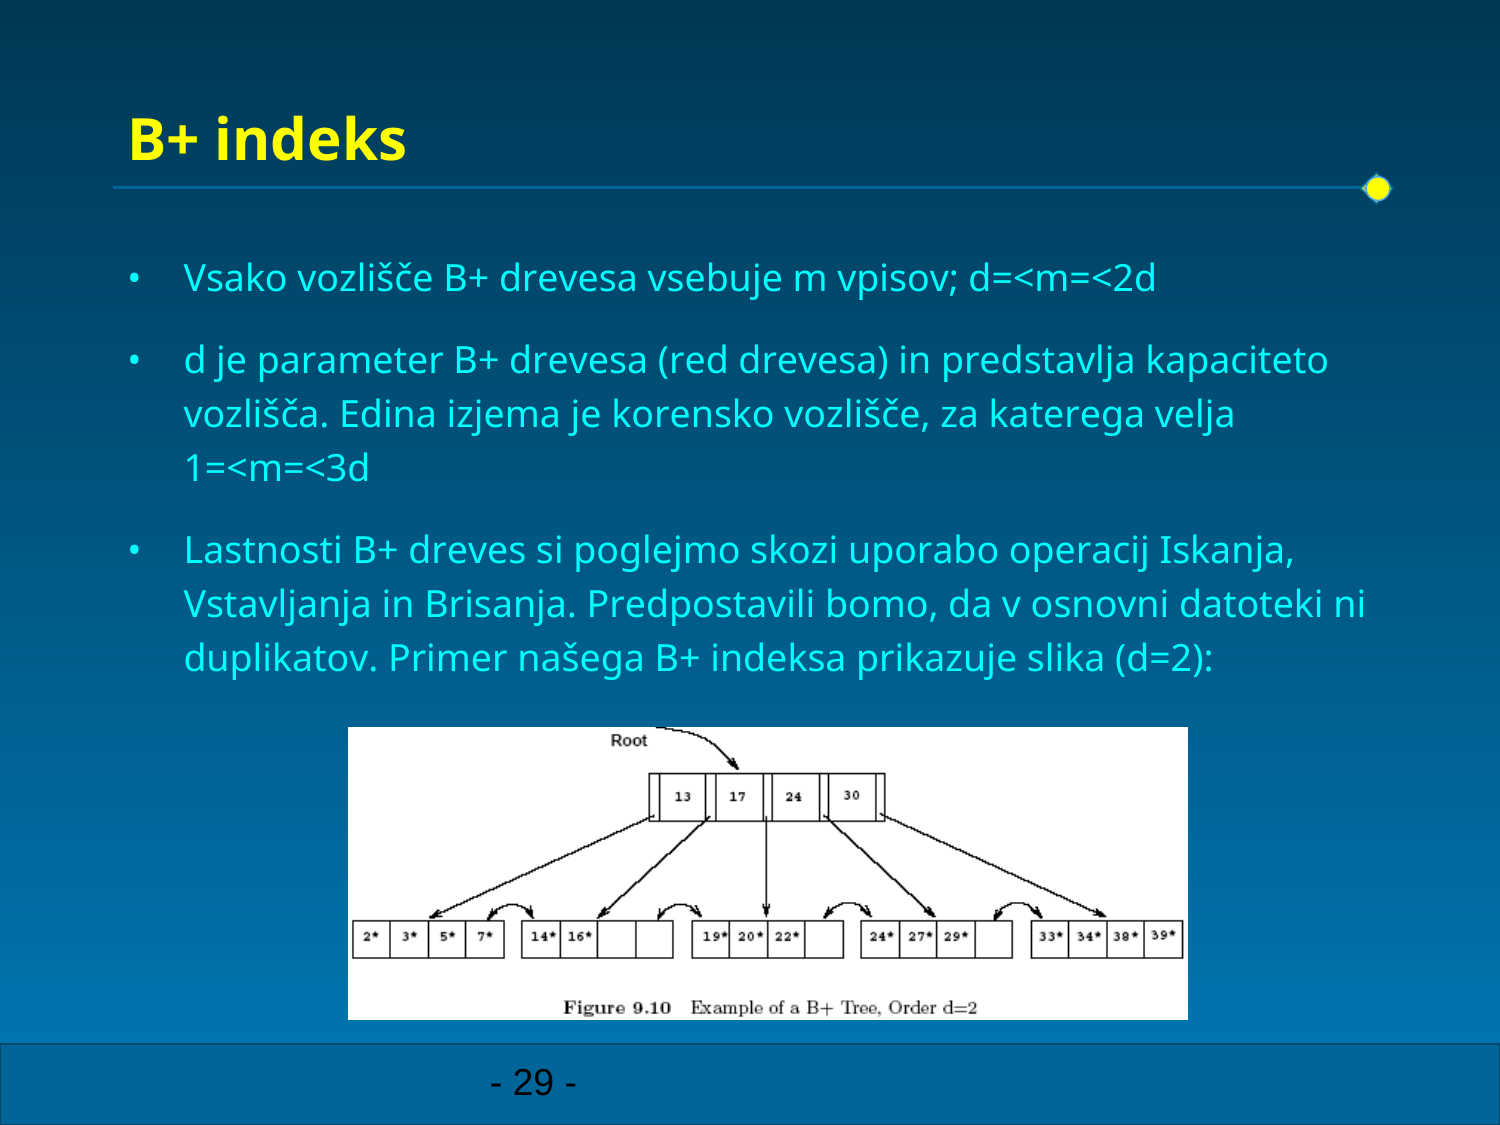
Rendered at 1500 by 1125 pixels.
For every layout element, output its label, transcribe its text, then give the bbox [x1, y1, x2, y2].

list Vsako vozlišče B+ drevesa vsebuje m vpisov; d=<m=<2d d je parameter B+ drevesa (red drevesa) in predstavlja kapaciteto vozlišča. Edina izjema je korensko vozlišče, za katerega velja 1=<m=<3d Lastnosti B+ dreves si poglejmo skozi uporabo operacij Iskanja, Vstavljanja in Brisanja. Predpostavili bomo, da v osnovni datoteki ni duplikatov. Primer našega B+ indeksa prikazuje slika (d=2): [112, 237, 1388, 715]
title B+ indeks [112, 94, 1388, 181]
picture [349, 728, 1187, 1019]
